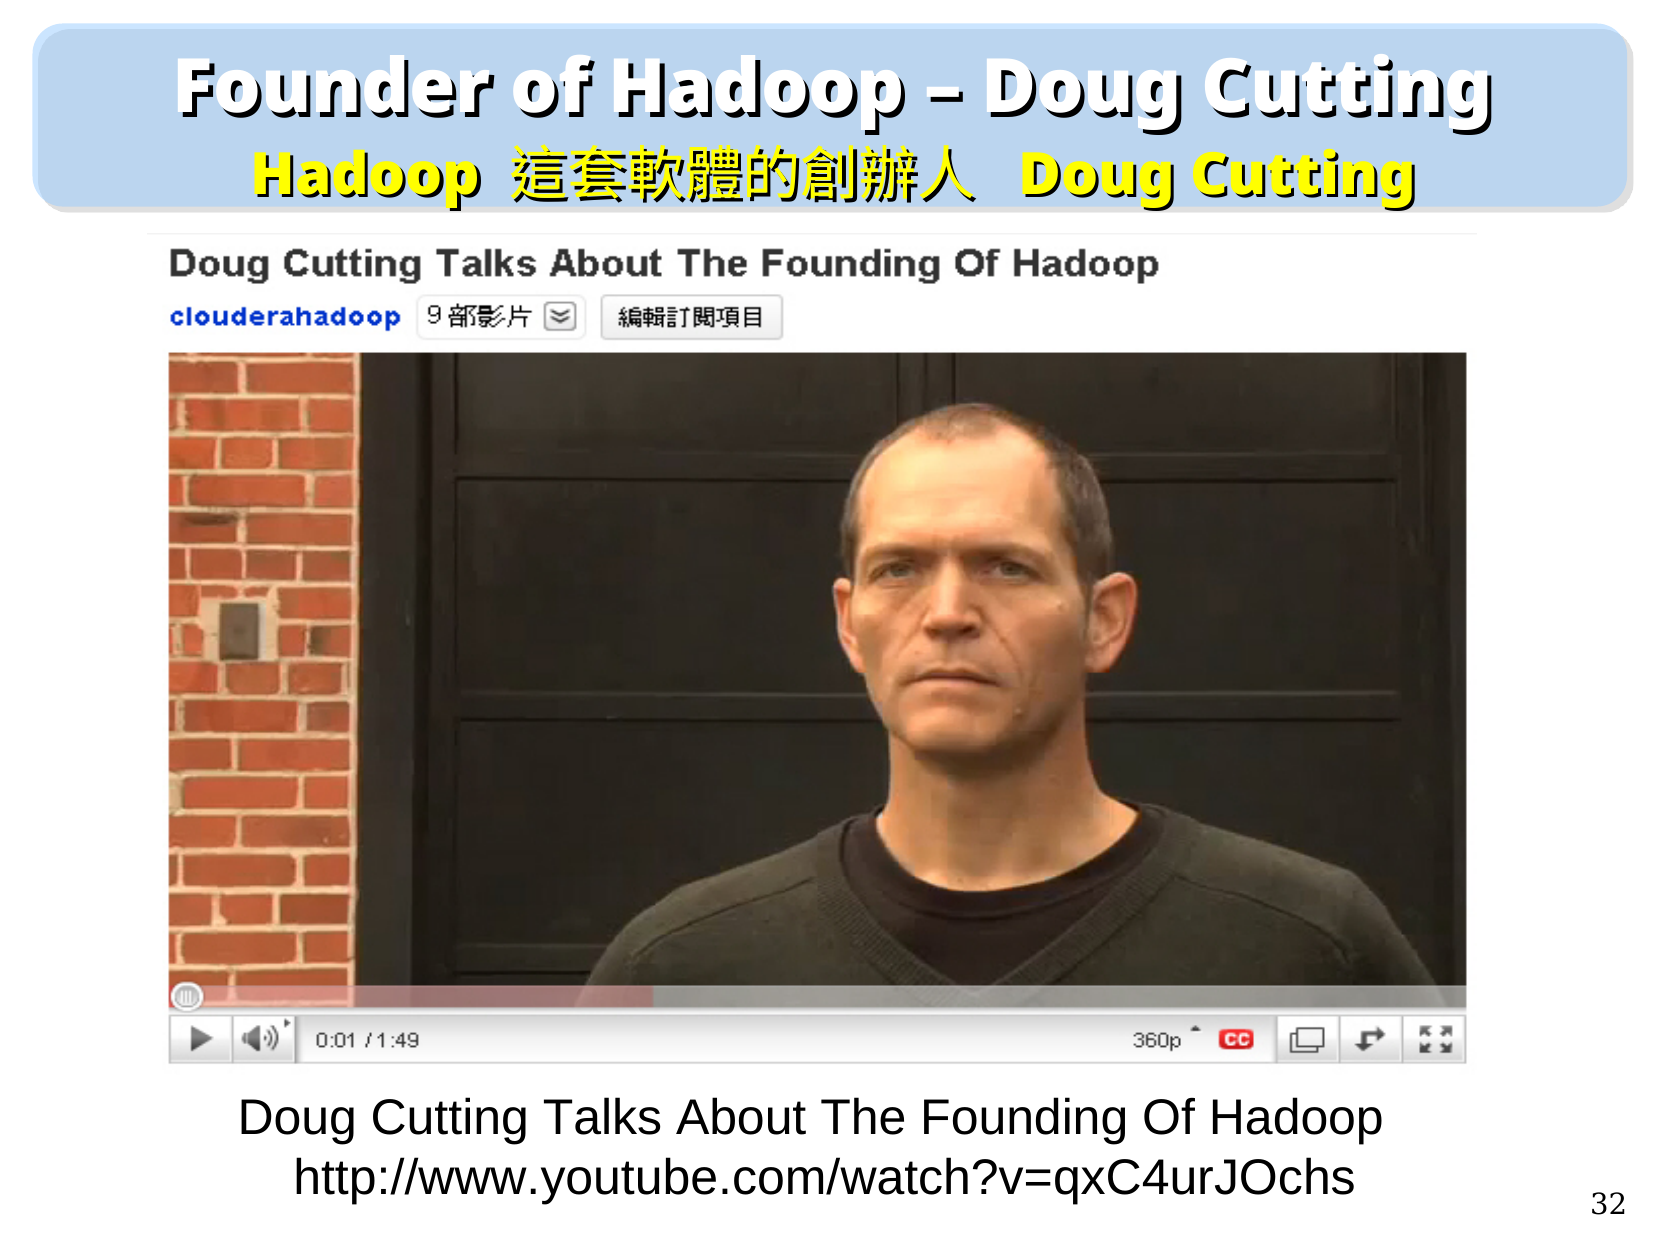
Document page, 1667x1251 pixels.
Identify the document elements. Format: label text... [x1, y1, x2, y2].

text_box Doug Cutting Talks About The Founding Of Hadoop http://www.youtube.com/watch?v=qxC4urJOchs [220, 1077, 1430, 1213]
picture [147, 233, 1477, 1075]
title Founder of Hadoop – Doug Cutting Hadoop 這套軟體的創辦人 Doug Cutting [124, 24, 1542, 210]
text_box [32, 23, 1628, 207]
